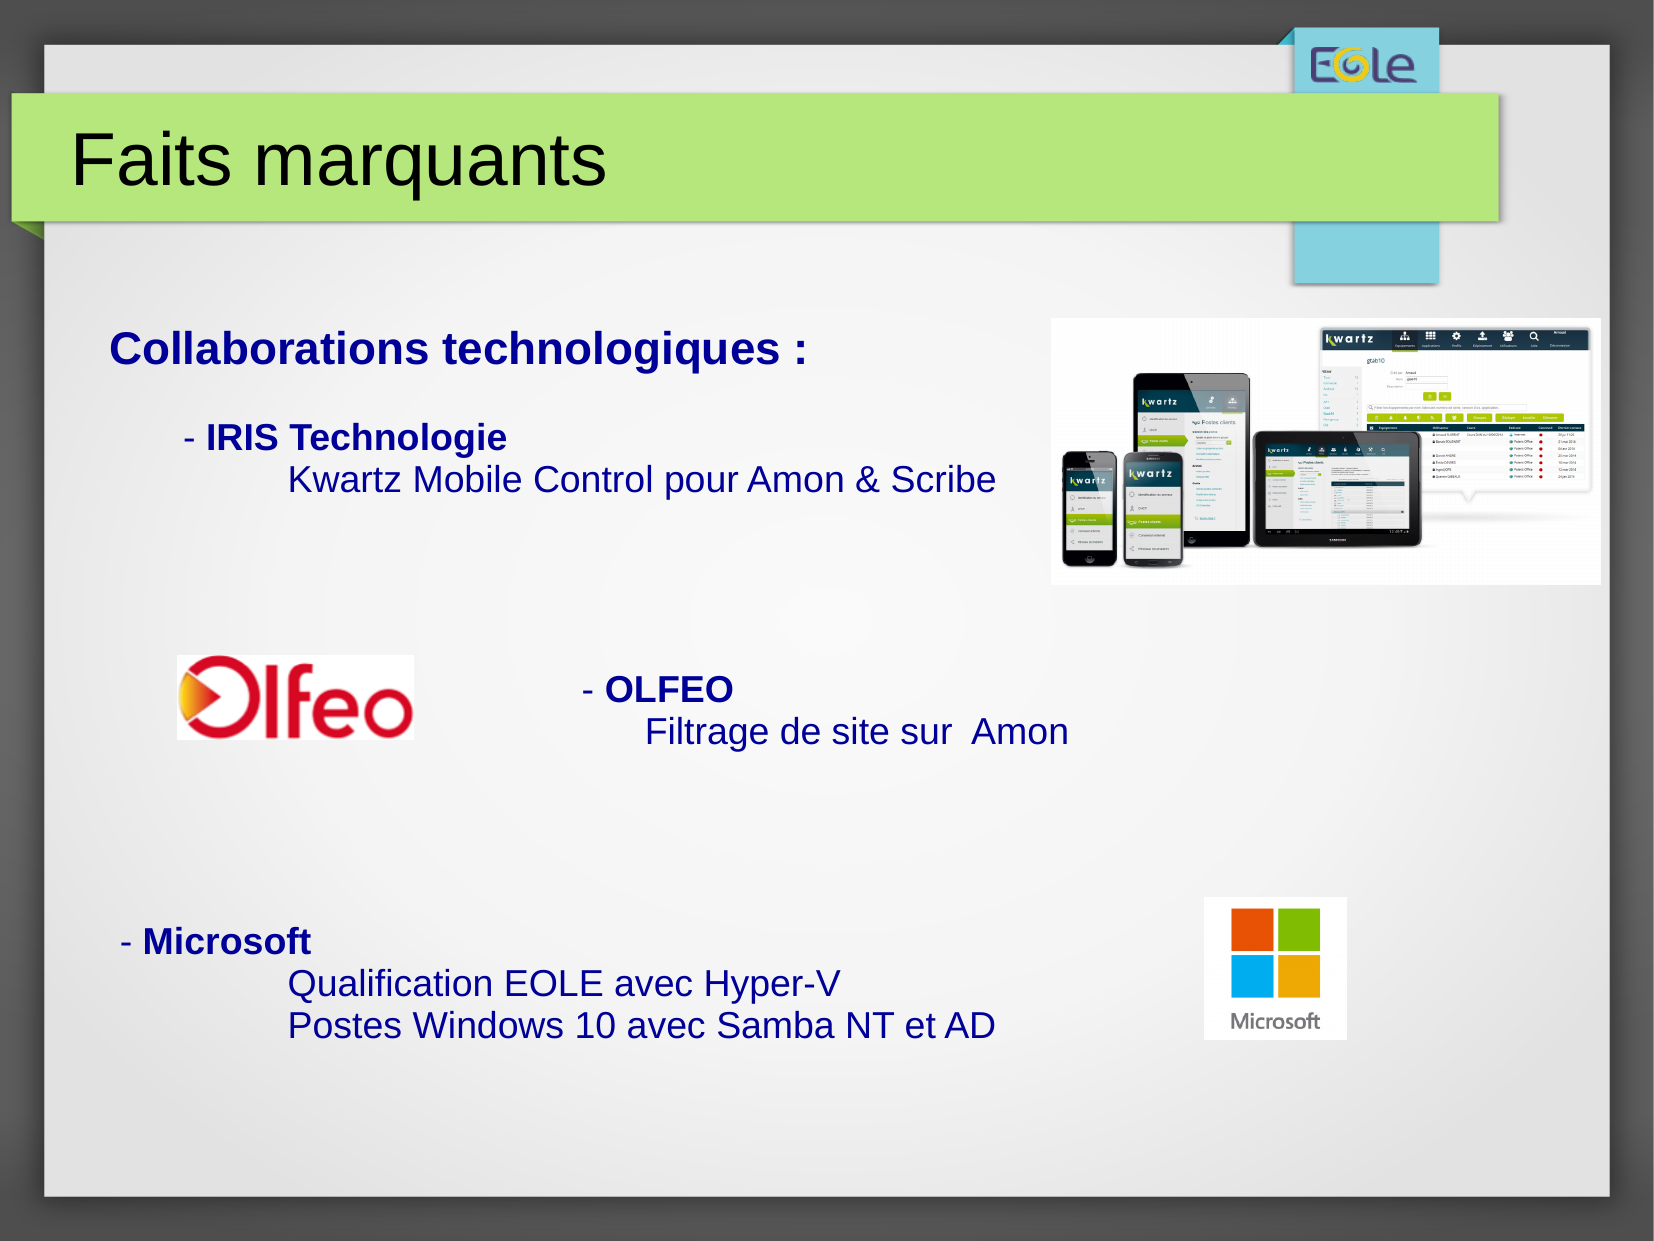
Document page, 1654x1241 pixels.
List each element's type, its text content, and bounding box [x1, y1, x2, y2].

picture [0, 0, 1654, 1241]
text_box [1311, 47, 1418, 83]
text_box Collaborations technologiques : - IRIS Technologie Kwartz Mobile Control pour Amon & Scribe - OLFEO Filtrage de site sur Amon - Microsoft Qualification EOLE avec Hyper-V Postes Windows 10 avec Samba NT et AD [94, 315, 1095, 1054]
title Faits marquants [70, 106, 1229, 213]
